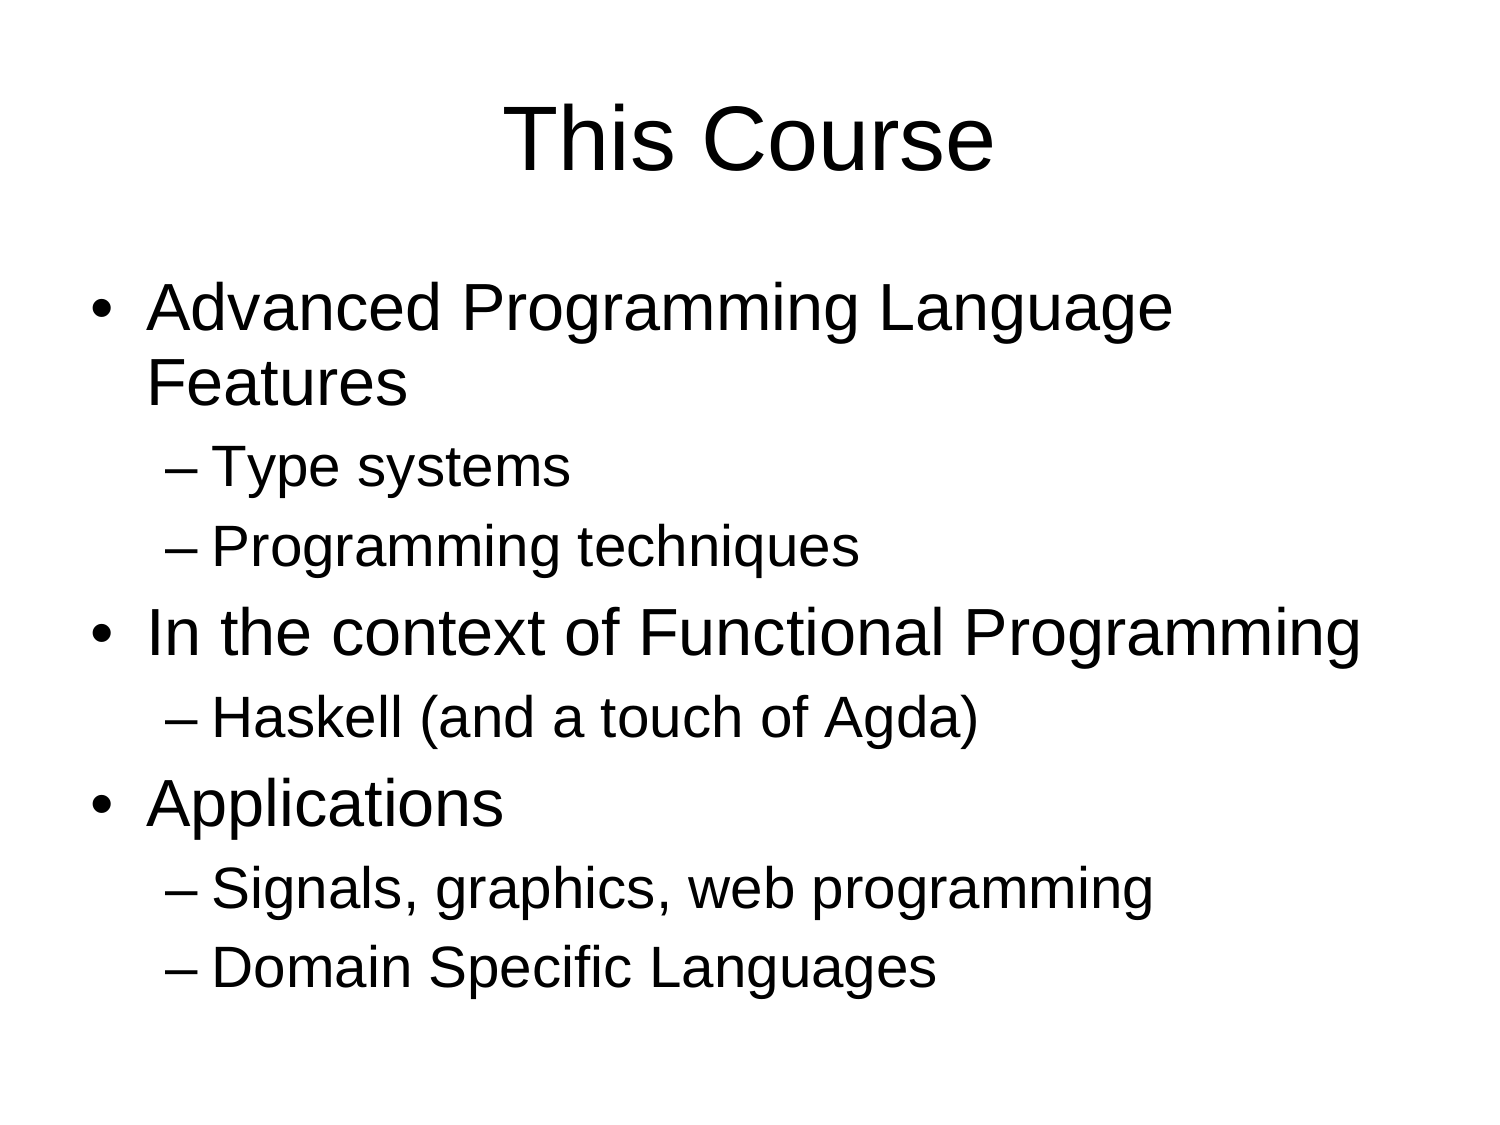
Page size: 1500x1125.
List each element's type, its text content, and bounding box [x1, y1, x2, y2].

list Advanced Programming Language Features Type systems Programming techniques In the context of Functional Programming Haskell (and a touch of Agda) Applications Signals, graphics, web programming Domain Specific Languages [75, 262, 1426, 1101]
title This Course [75, 45, 1426, 233]
